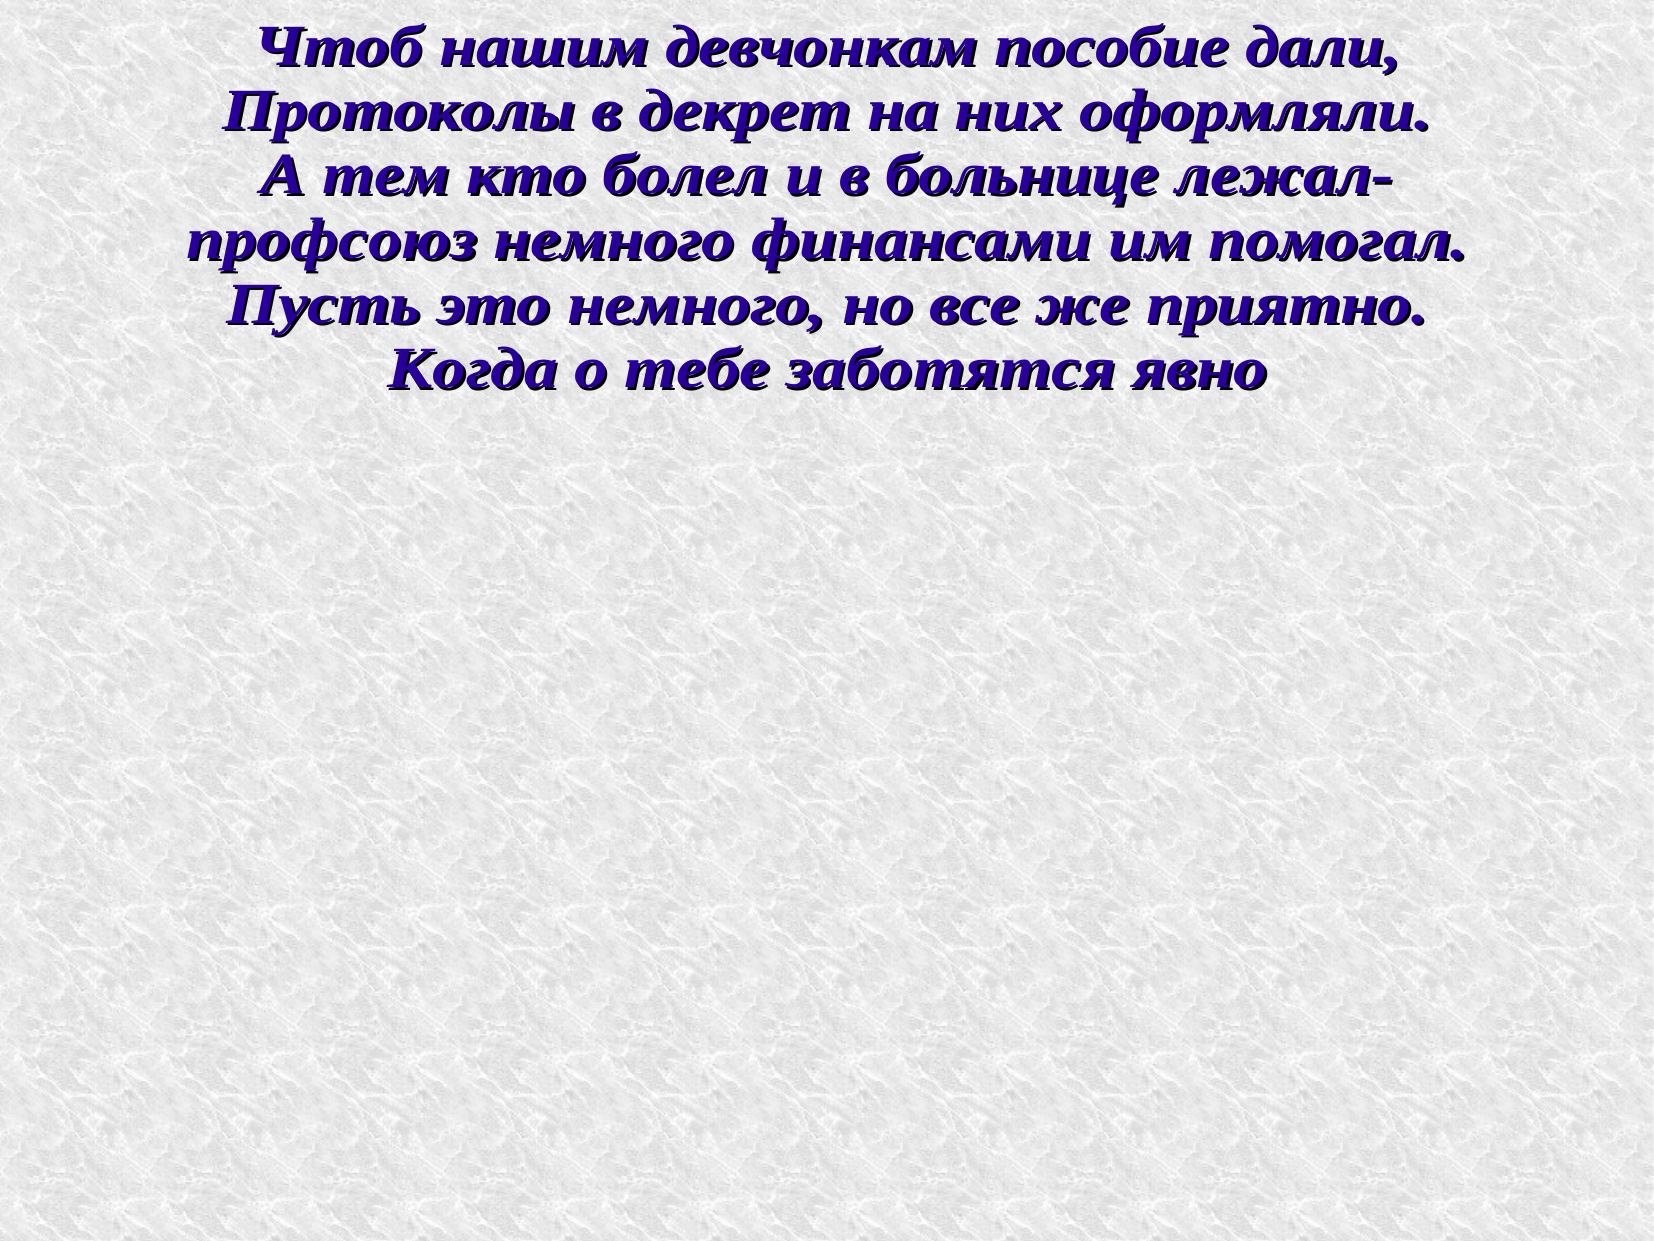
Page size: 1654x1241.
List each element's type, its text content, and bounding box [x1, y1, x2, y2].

title Чтоб нашим девчонкам пособие дали, Протоколы в декрет на них оформляли. А тем кто болел и в больнице лежал- профсоюз немного финансами им помогал. Пусть это немного, но все же приятно. Когда о тебе заботятся явно [121, 11, 1534, 402]
picture [0, 0, 1654, 1241]
